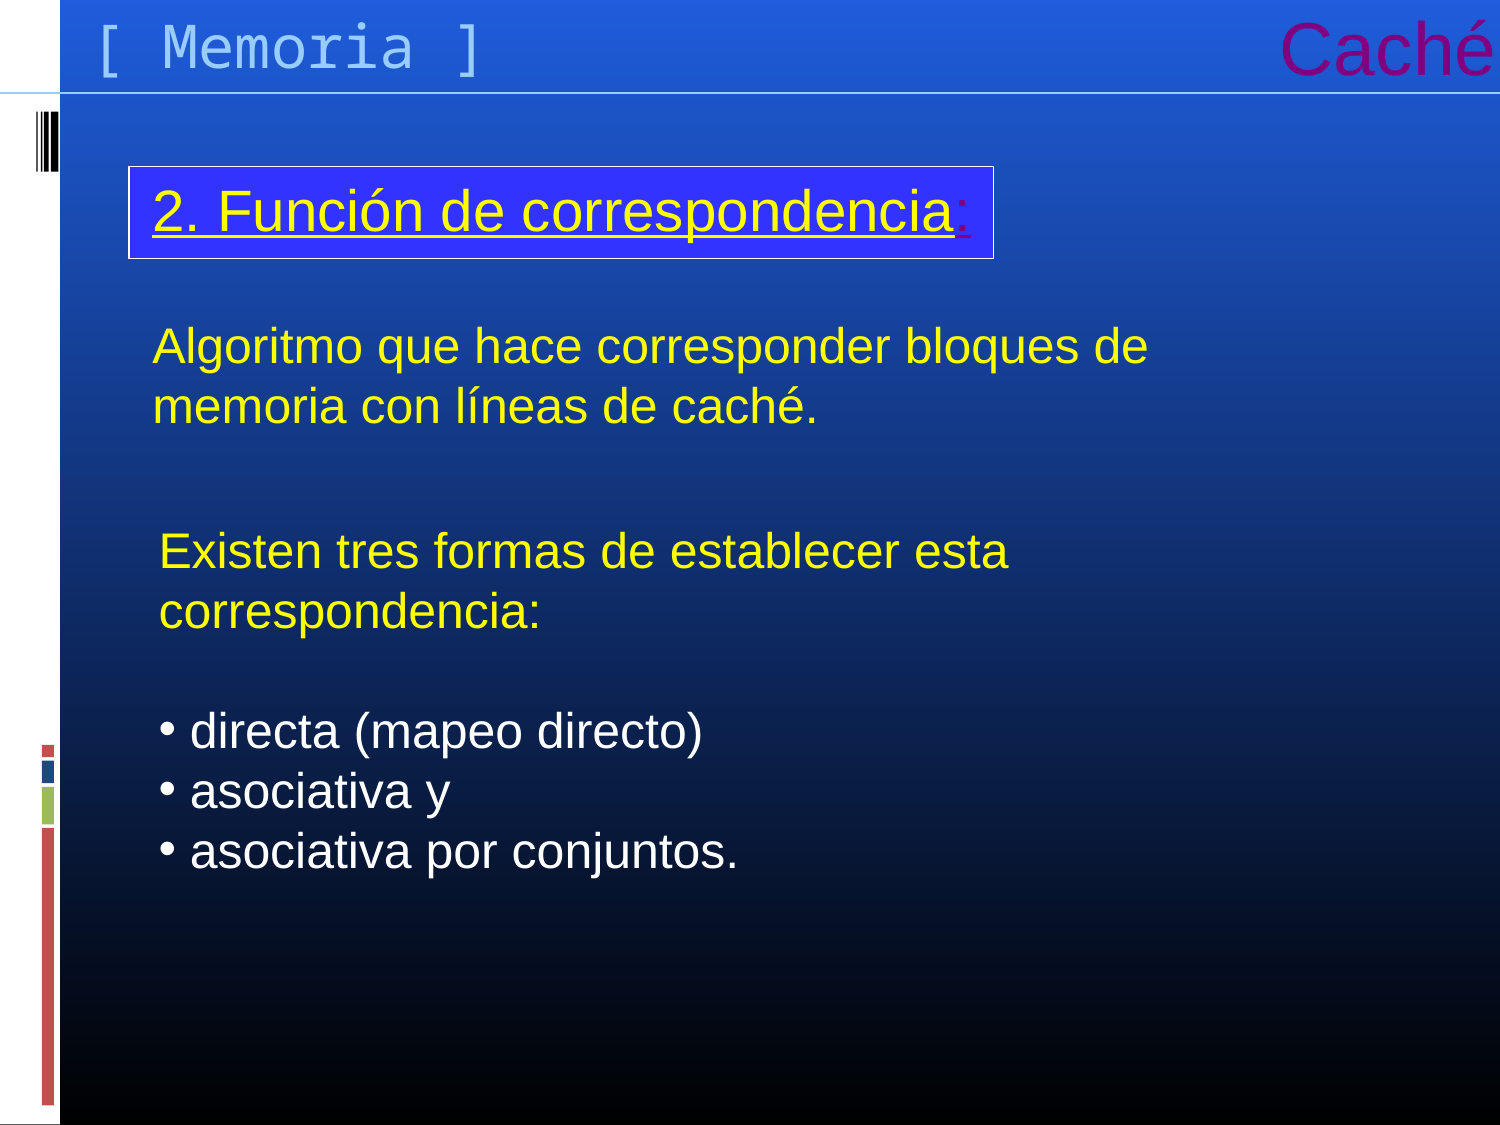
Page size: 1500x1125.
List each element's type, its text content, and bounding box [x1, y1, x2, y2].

title [ Memoria ] [0, 0, 388, 88]
text_box 2. Función de correspondencia: Algoritmo que hace corresponder bloques de memoria con líneas de caché. [137, 165, 1415, 501]
text_box Existen tres formas de establecer esta correspondencia: directa (mapeo directo) asociativa y asociativa por conjuntos. [143, 510, 1271, 887]
text_box [129, 166, 137, 259]
text_box Caché [388, 0, 1497, 91]
